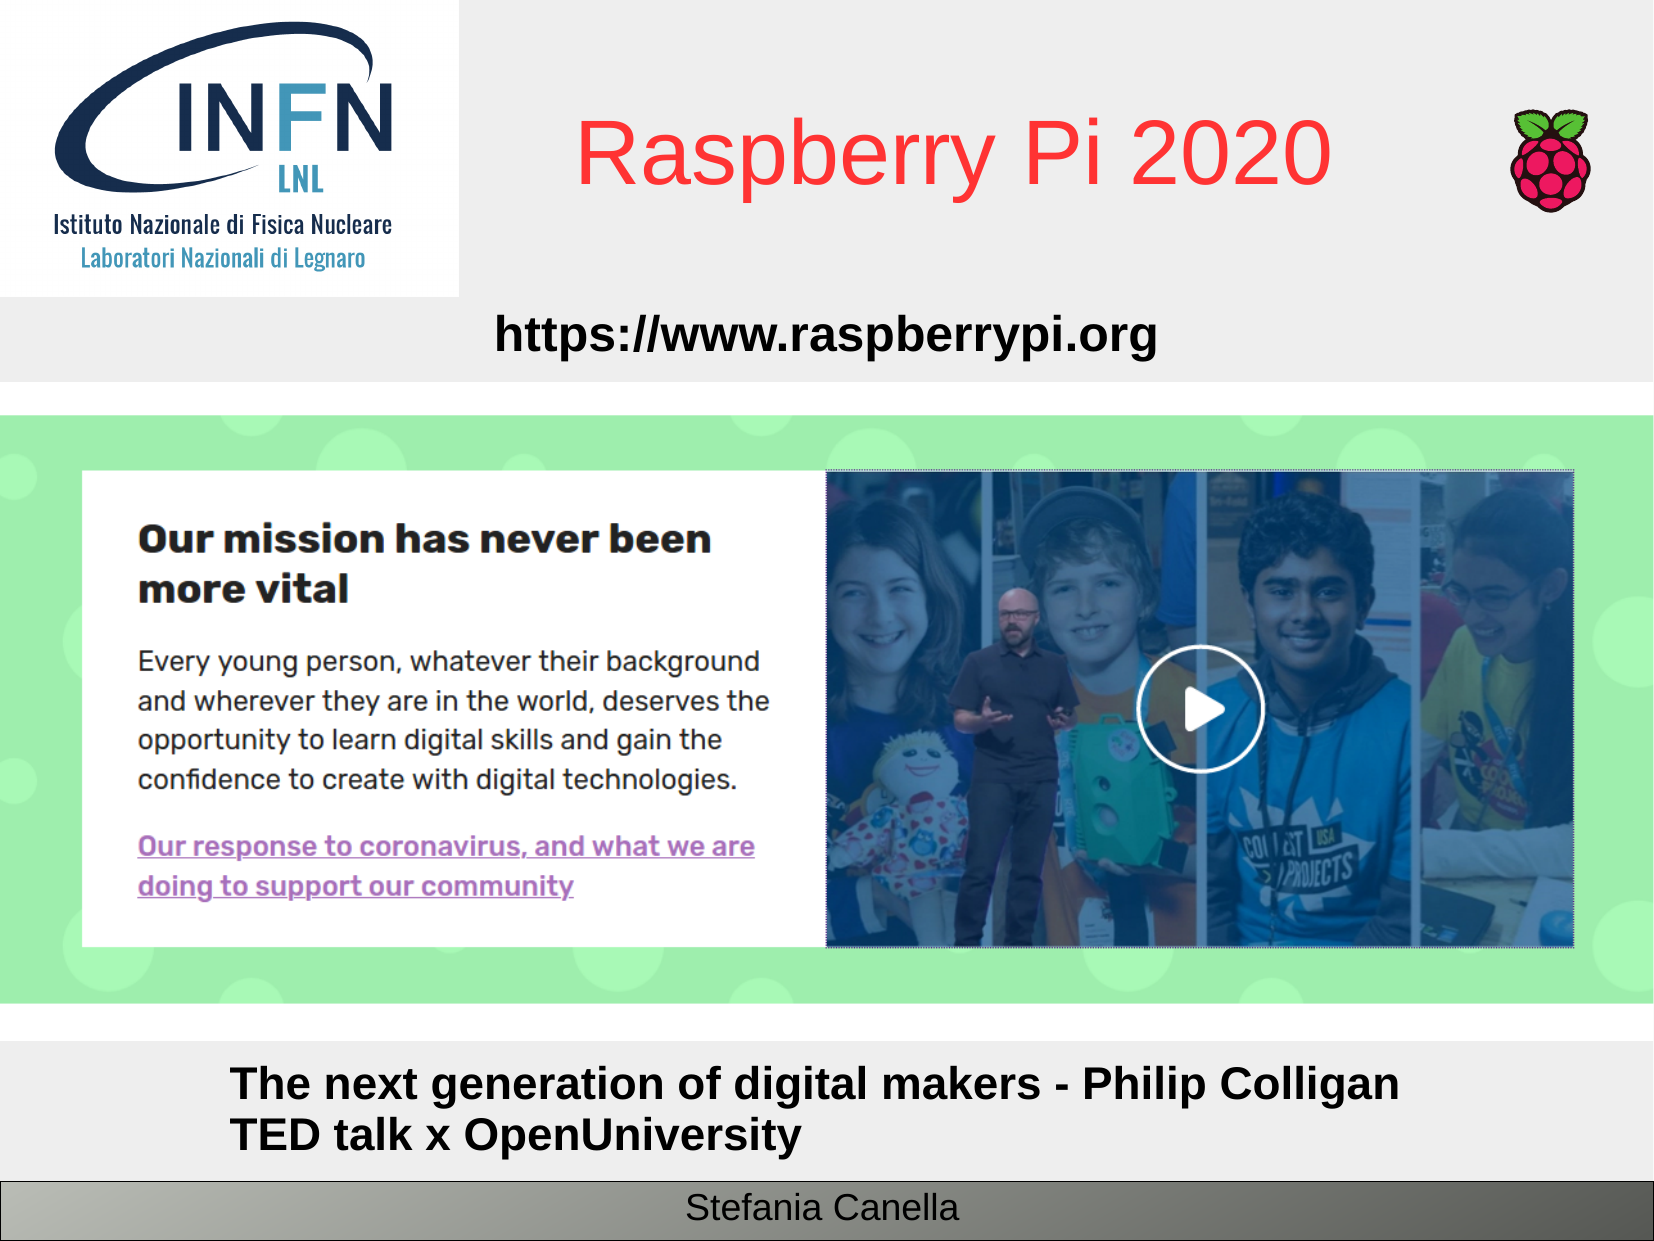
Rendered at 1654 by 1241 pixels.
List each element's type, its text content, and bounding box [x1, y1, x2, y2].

text_box The next generation of digital makers - Philip Colligan TED talk x OpenUniversity [214, 1050, 1439, 1235]
picture [0, 406, 1654, 1041]
text_box [984, 1181, 1654, 1241]
picture [0, 0, 459, 297]
text_box Stefania Canella [670, 1235, 984, 1241]
text_box [1571, 109, 1591, 203]
text_box https://www.raspberrypi.org [0, 299, 1654, 406]
title Raspberry Pi 2020 [459, 49, 1571, 257]
text_box [0, 1181, 670, 1241]
